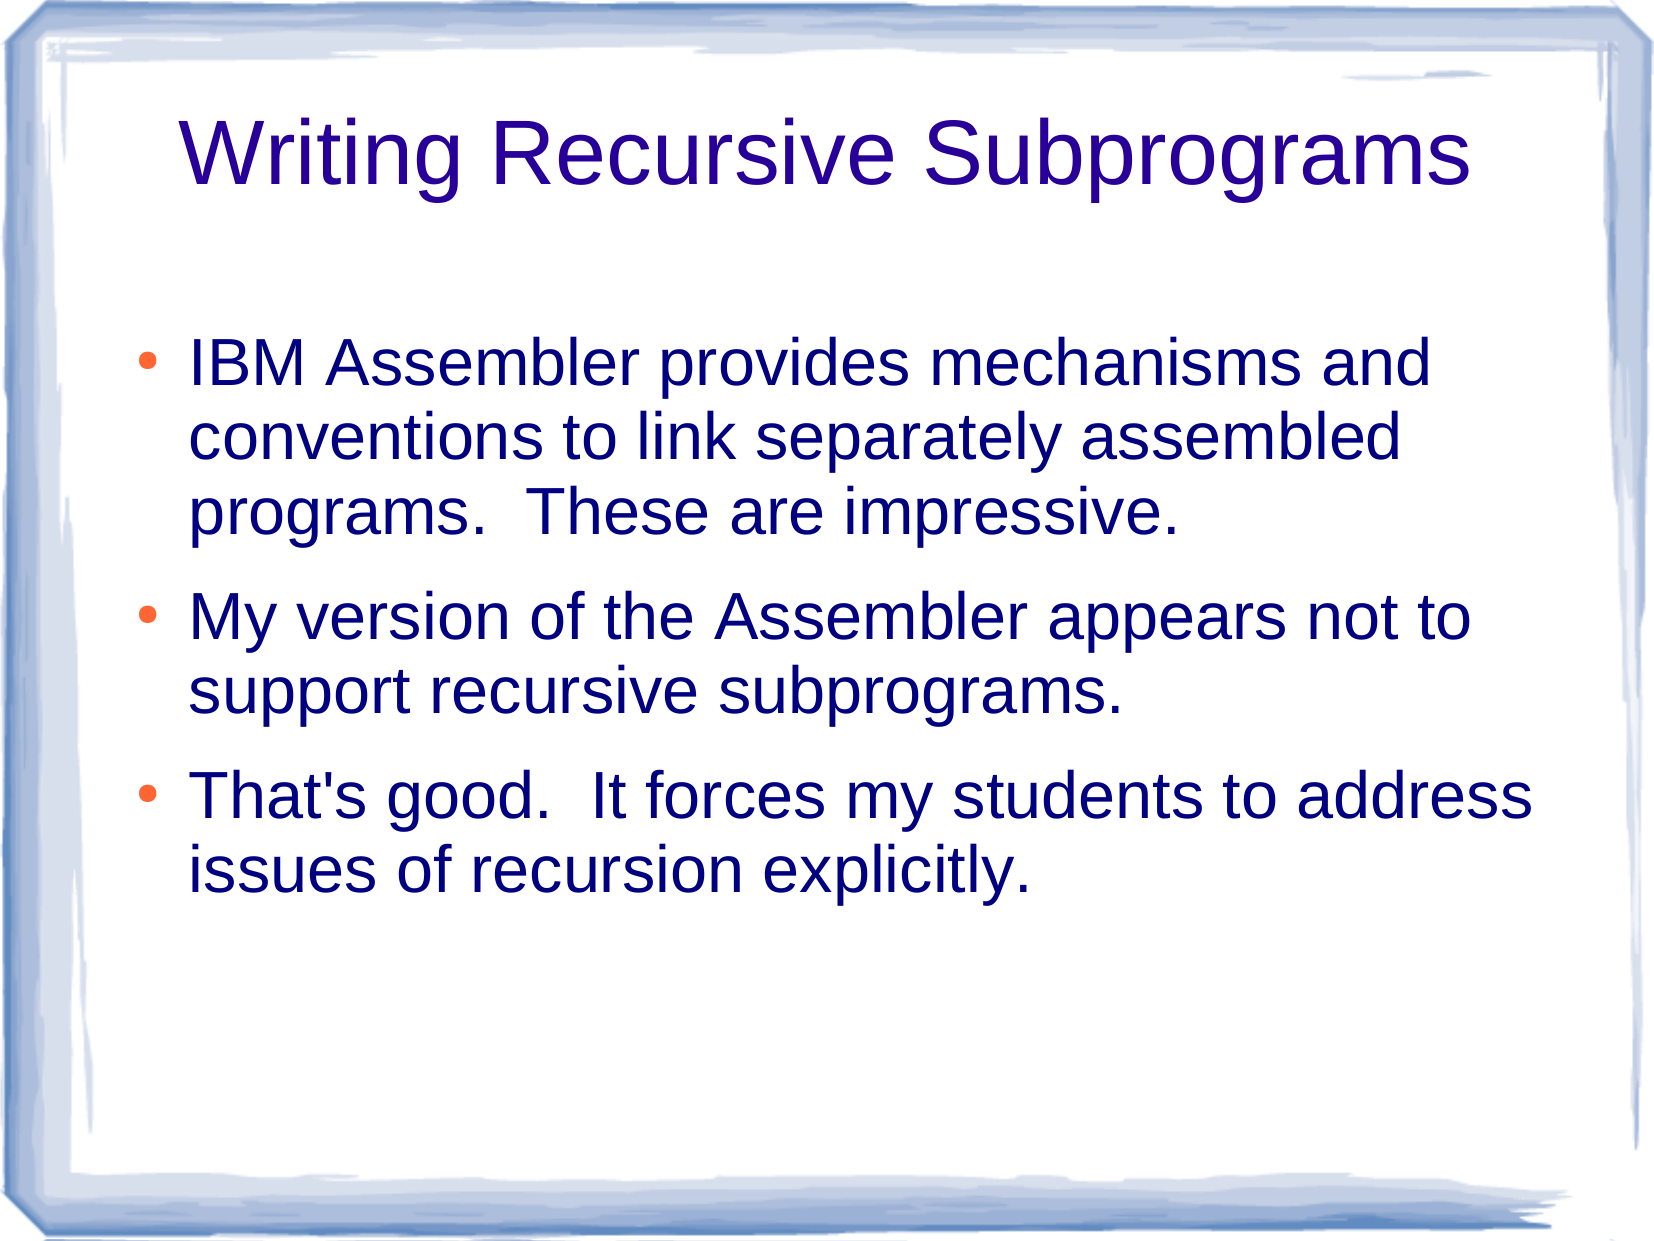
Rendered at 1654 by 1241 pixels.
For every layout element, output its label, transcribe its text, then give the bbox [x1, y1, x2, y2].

picture [0, 0, 1654, 1241]
list IBM Assembler provides mechanisms and conventions to link separately assembled programs. These are impressive. My version of the Assembler appears not to support recursive subprograms. That's good. It forces my students to address issues of recursion explicitly. [118, 324, 1571, 1012]
title Writing Recursive Subprograms [82, 56, 1571, 250]
